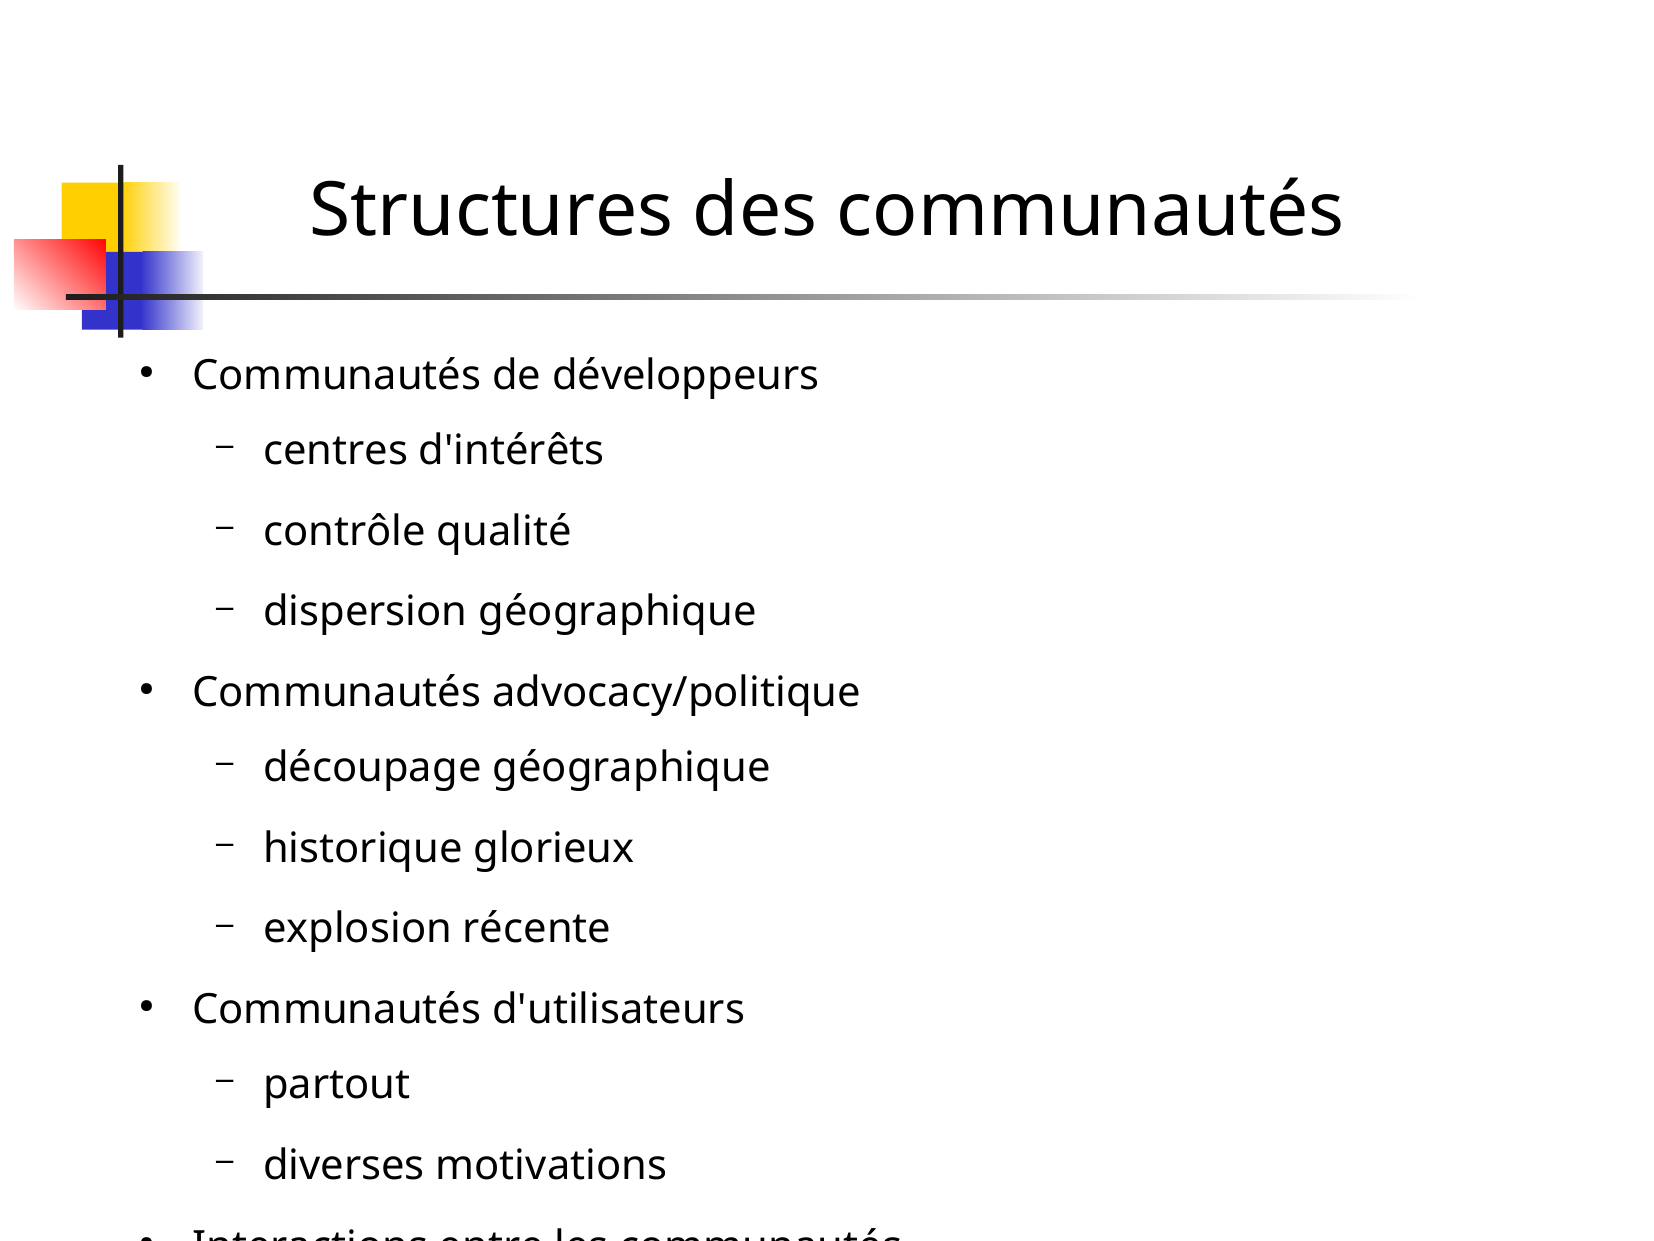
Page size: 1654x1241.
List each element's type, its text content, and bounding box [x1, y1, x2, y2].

list Communautés de développeurs centres d'intérêts contrôle qualité dispersion géographique Communautés advocacy/politique découpage géographique historique glorieux explosion récente Communautés d'utilisateurs partout diverses motivations Interactions entre les communautés [121, 344, 1534, 1198]
title Structures des communautés [121, 102, 1534, 311]
